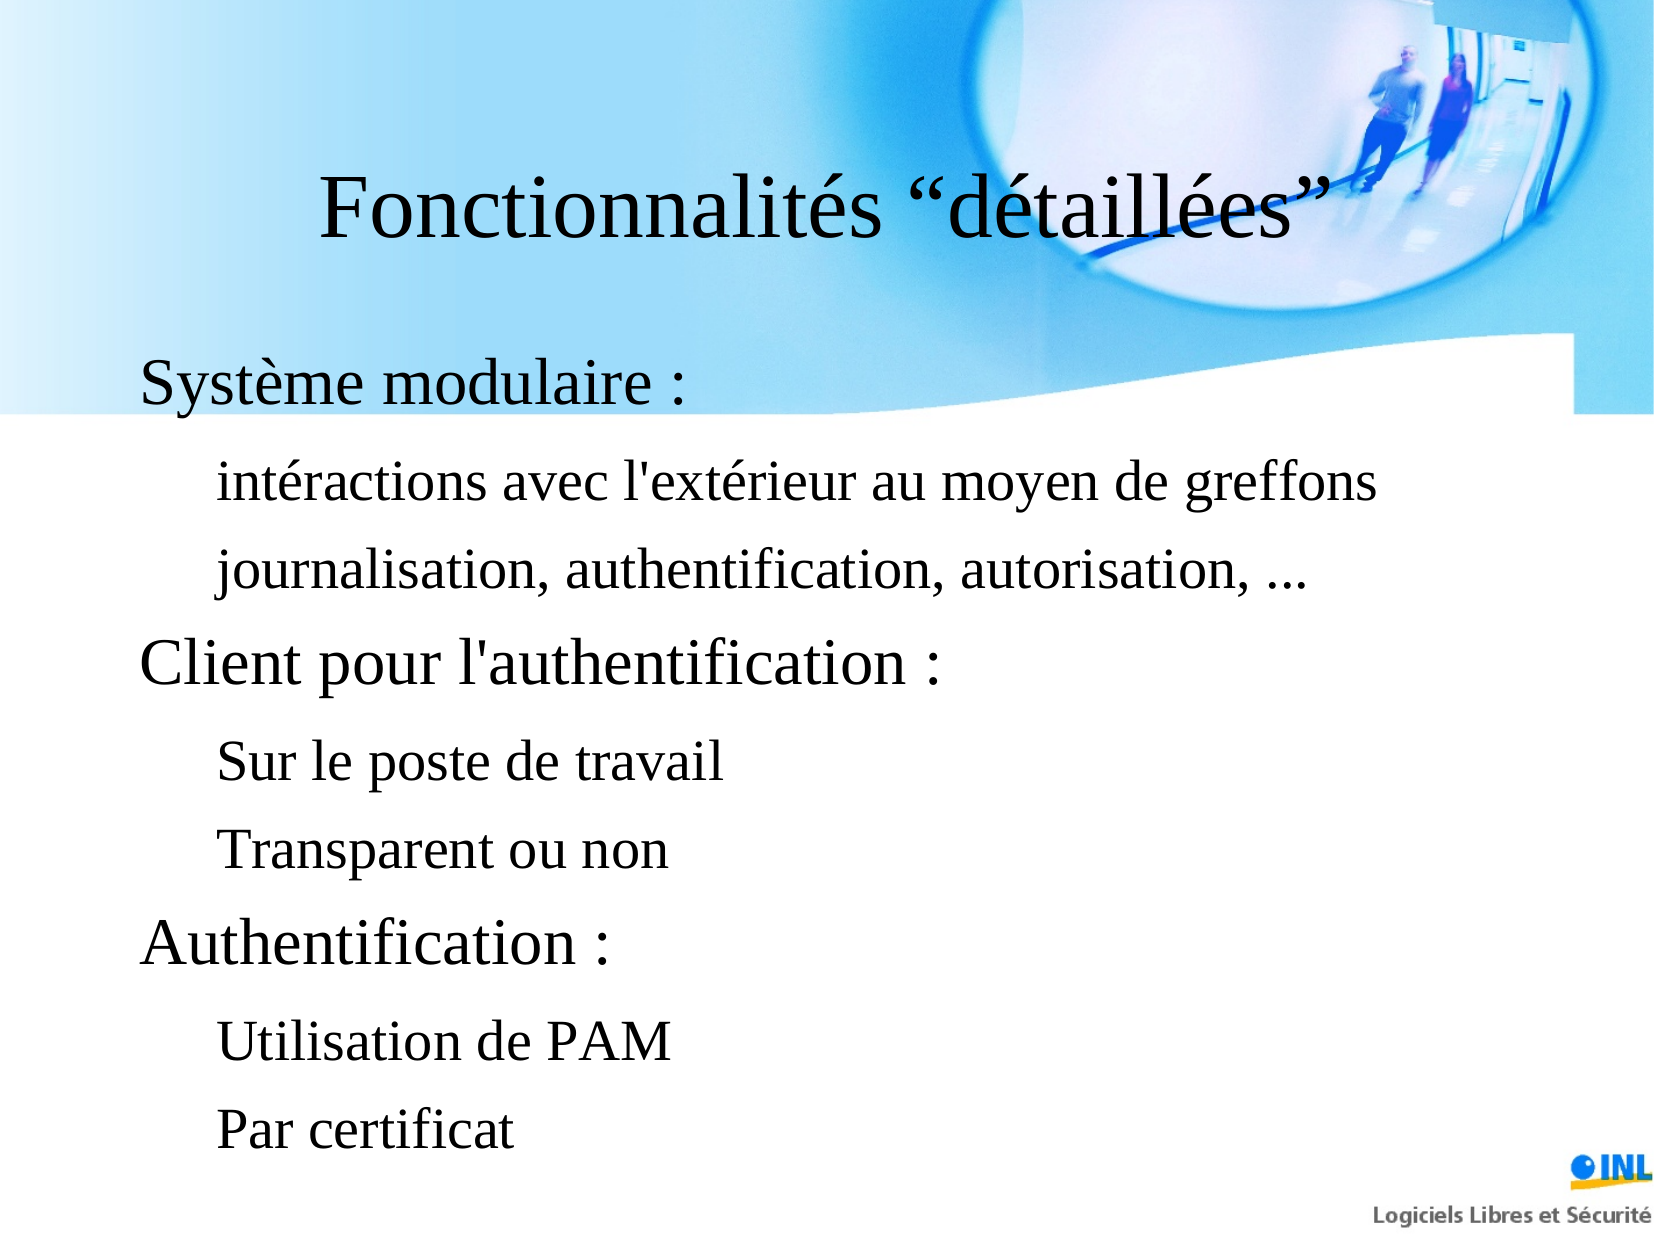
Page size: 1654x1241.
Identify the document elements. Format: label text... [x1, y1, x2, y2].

title Fonctionnalités “détaillées” [121, 102, 1534, 311]
list Système modulaire : intéractions avec l'extérieur au moyen de greffons journalisation, authentification, autorisation, ... Client pour l'authentification : Sur le poste de travail Transparent ou non Authentification : Utilisation de PAM Par certificat [121, 344, 1534, 1161]
picture [0, 0, 1654, 1241]
